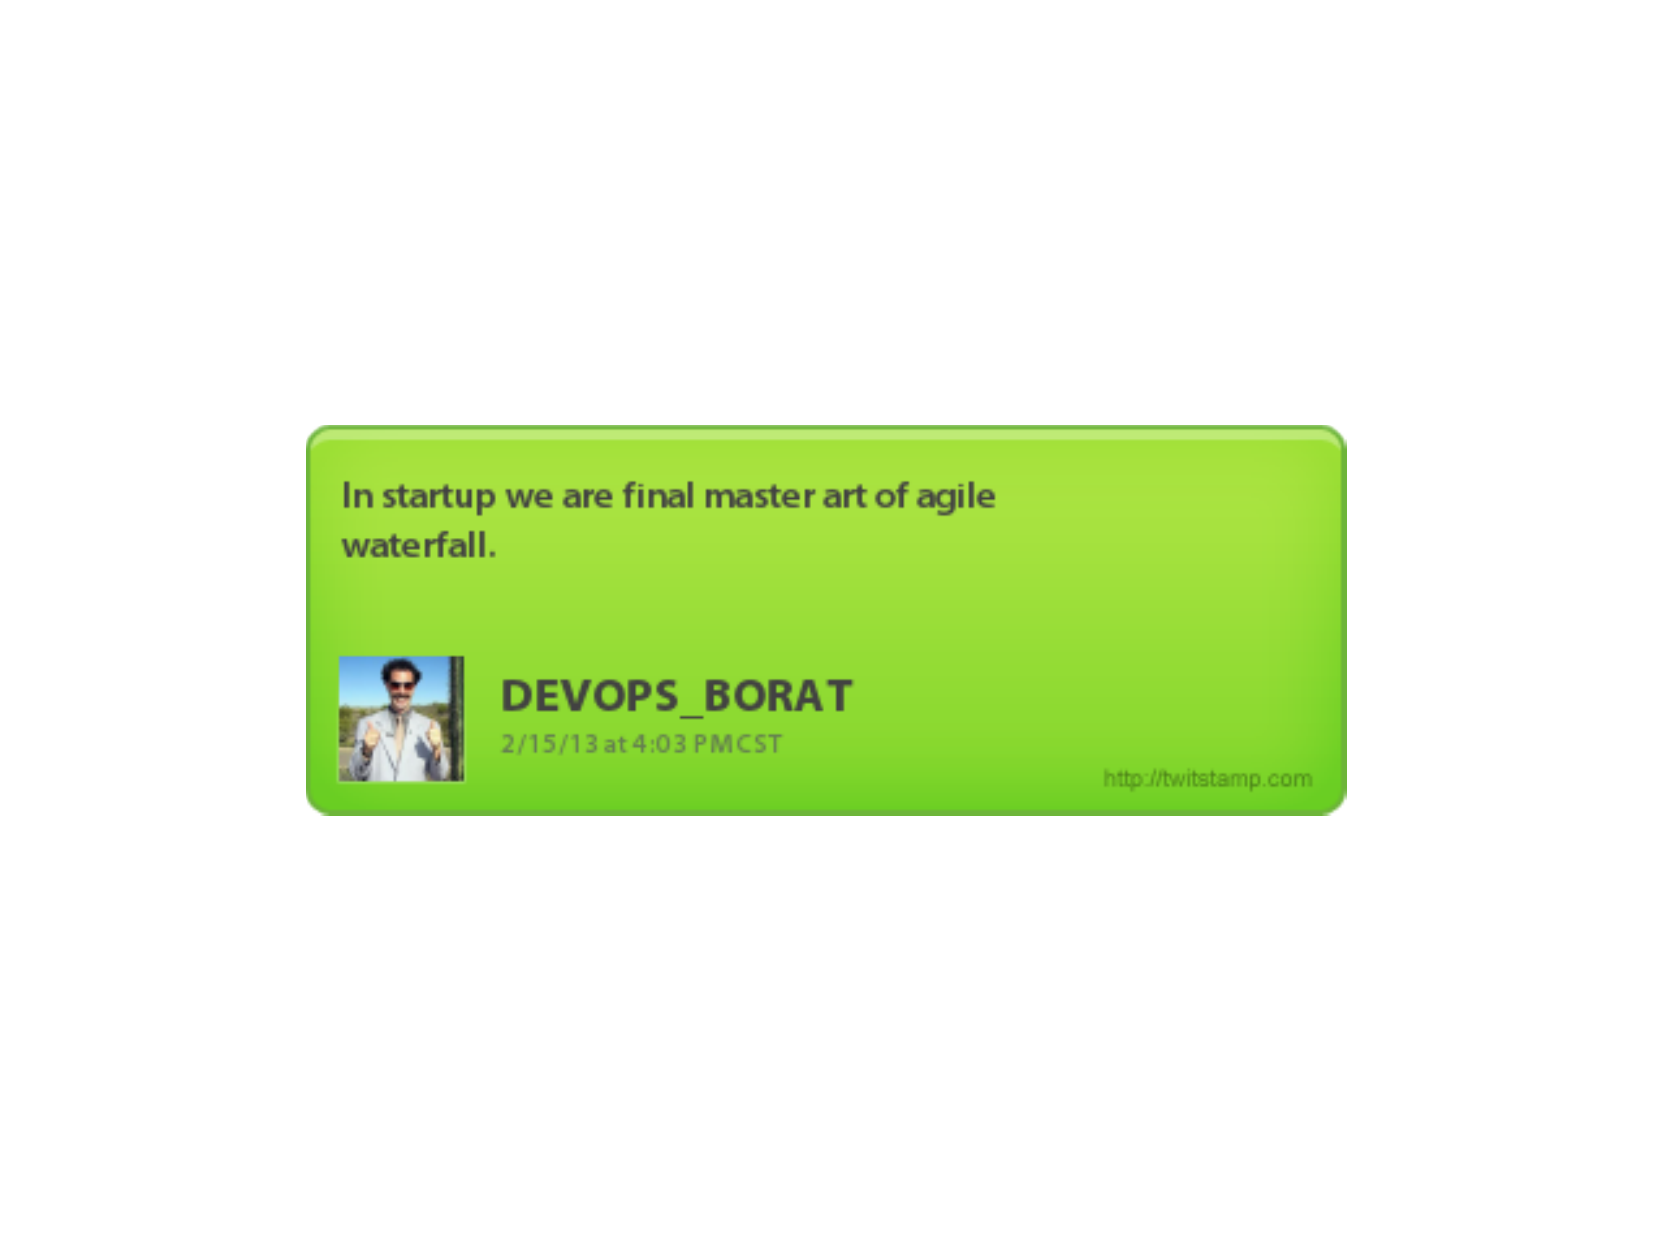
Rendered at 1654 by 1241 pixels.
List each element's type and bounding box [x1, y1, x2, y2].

picture [306, 425, 1347, 816]
